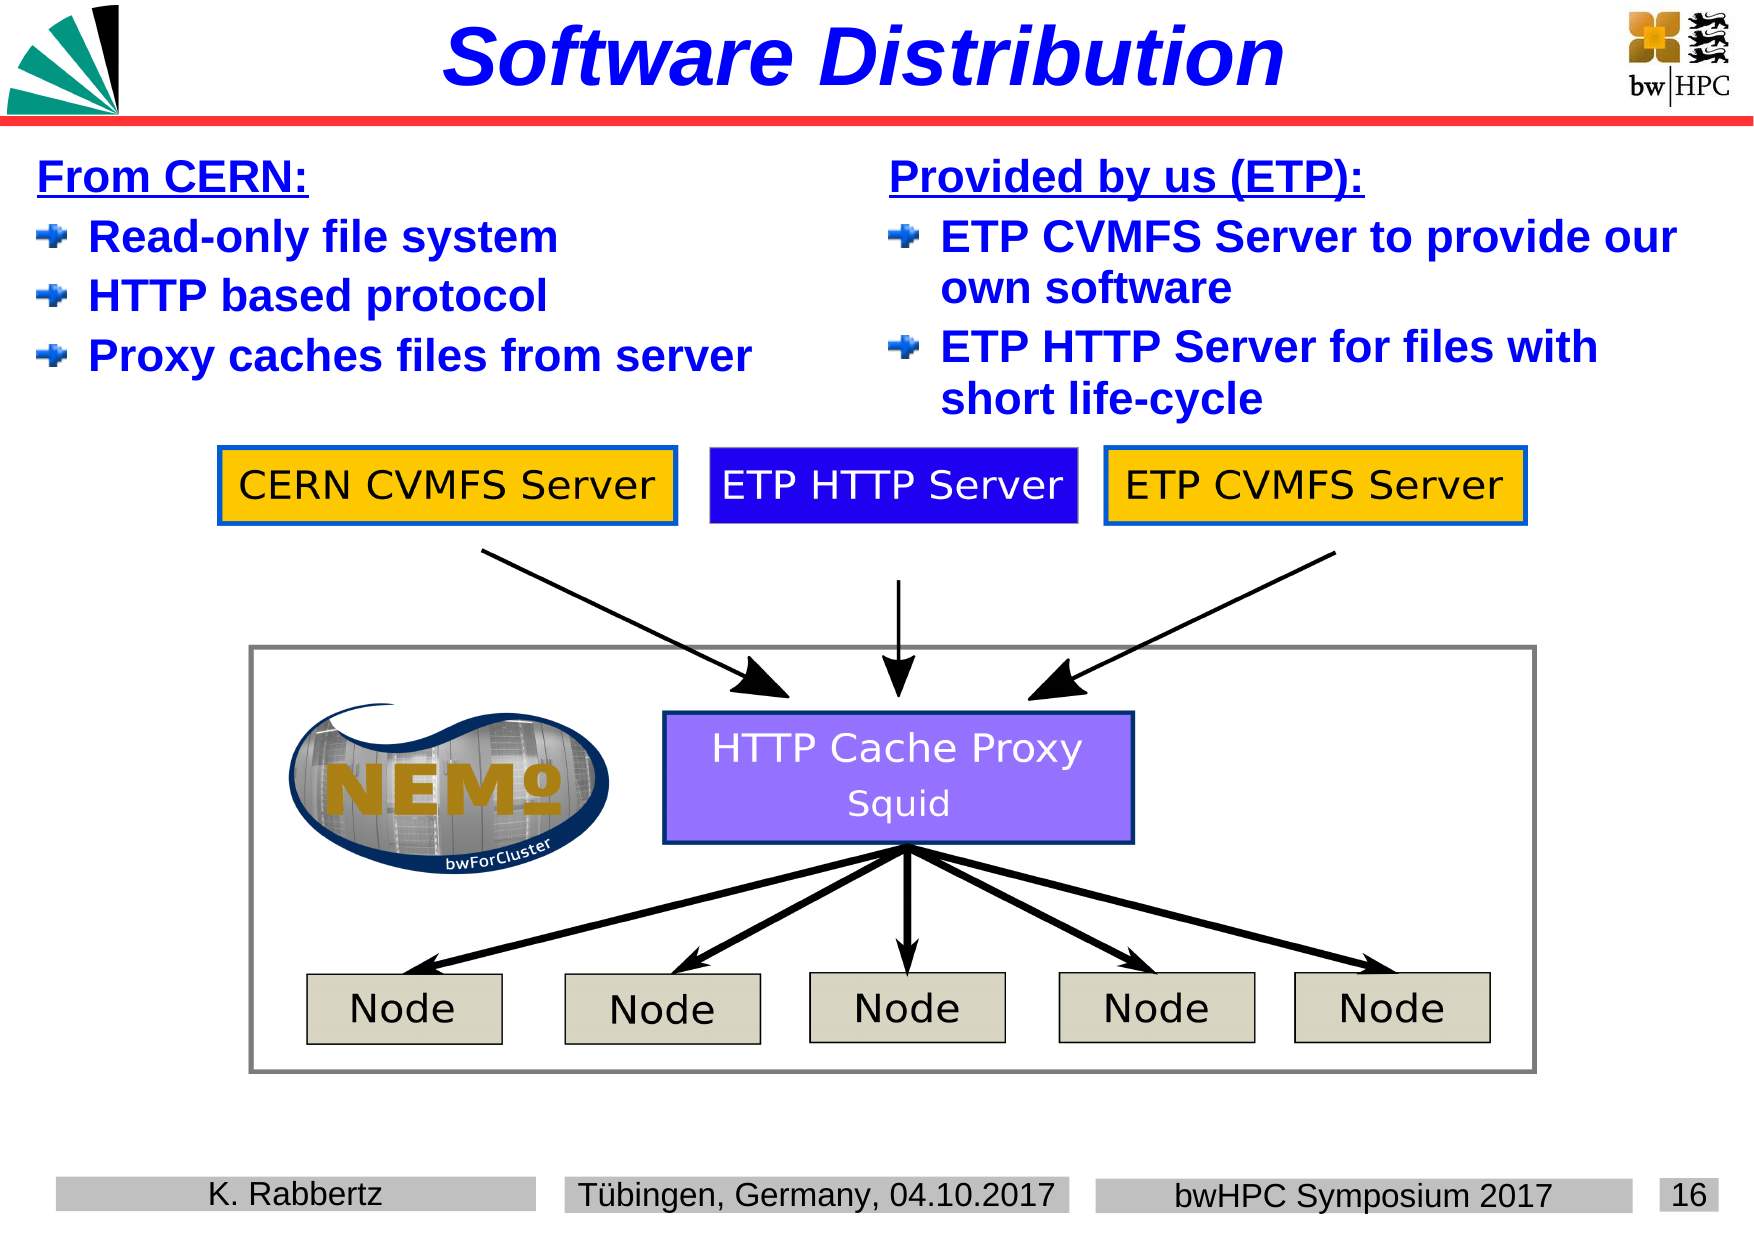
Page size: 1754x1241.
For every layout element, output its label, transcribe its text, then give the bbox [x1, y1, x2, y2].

title Software Distribution [123, 0, 1606, 114]
picture [217, 445, 1537, 1074]
list From CERN: Read-only file system HTTP based protocol Proxy caches files from server [36, 150, 820, 441]
list Provided by us (ETP): ETP CVMFS Server to provide our own software ETP HTTP Server for files with short life-cycle [888, 150, 1718, 424]
picture [7, 5, 119, 116]
picture [1617, 3, 1740, 115]
